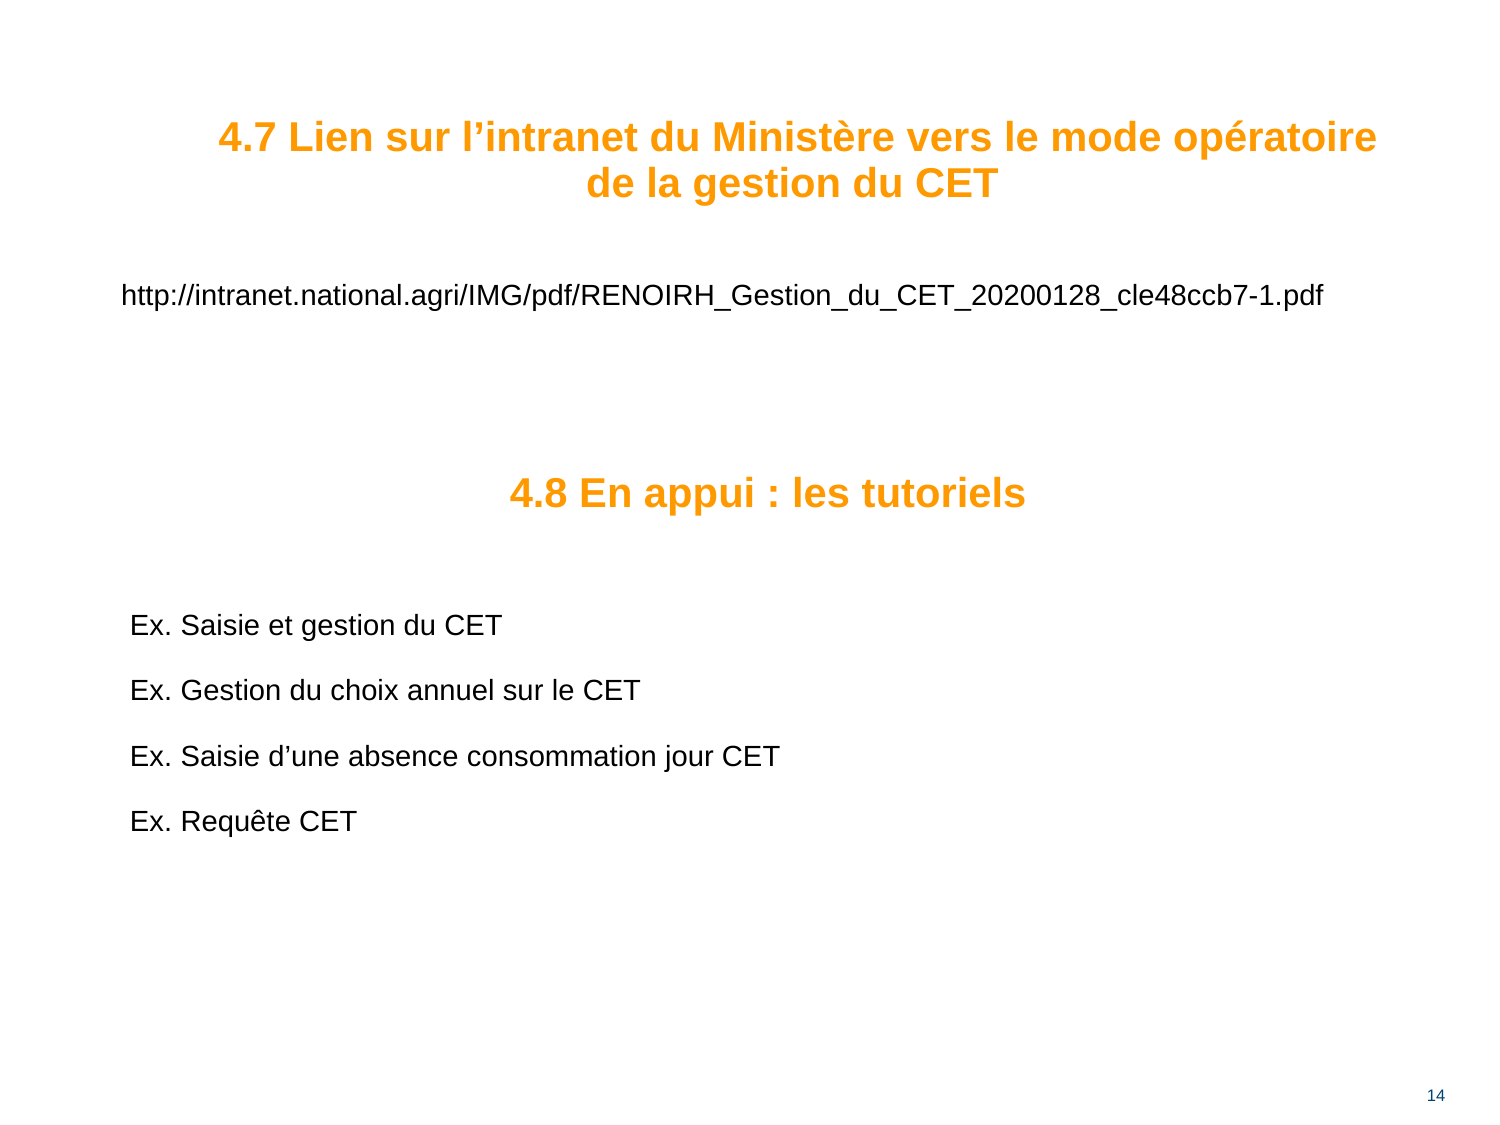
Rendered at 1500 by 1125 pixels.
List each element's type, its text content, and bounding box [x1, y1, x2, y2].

text_box http://intranet.national.agri/IMG/pdf/RENOIRH_Gestion_du_CET_20200128_cle48ccb7-1.pdf [106, 271, 1426, 343]
text_box 4.7 Lien sur l’intranet du Ministère vers le mode opératoire de la gestion du CET [182, 106, 1415, 271]
text_box 4.8 En appui : les tutoriels Ex. Saisie et gestion du CET Ex. Gestion du choix annuel sur le CET Ex. Saisie d’une absence consommation jour CET Ex. Requête CET [129, 469, 1419, 1125]
